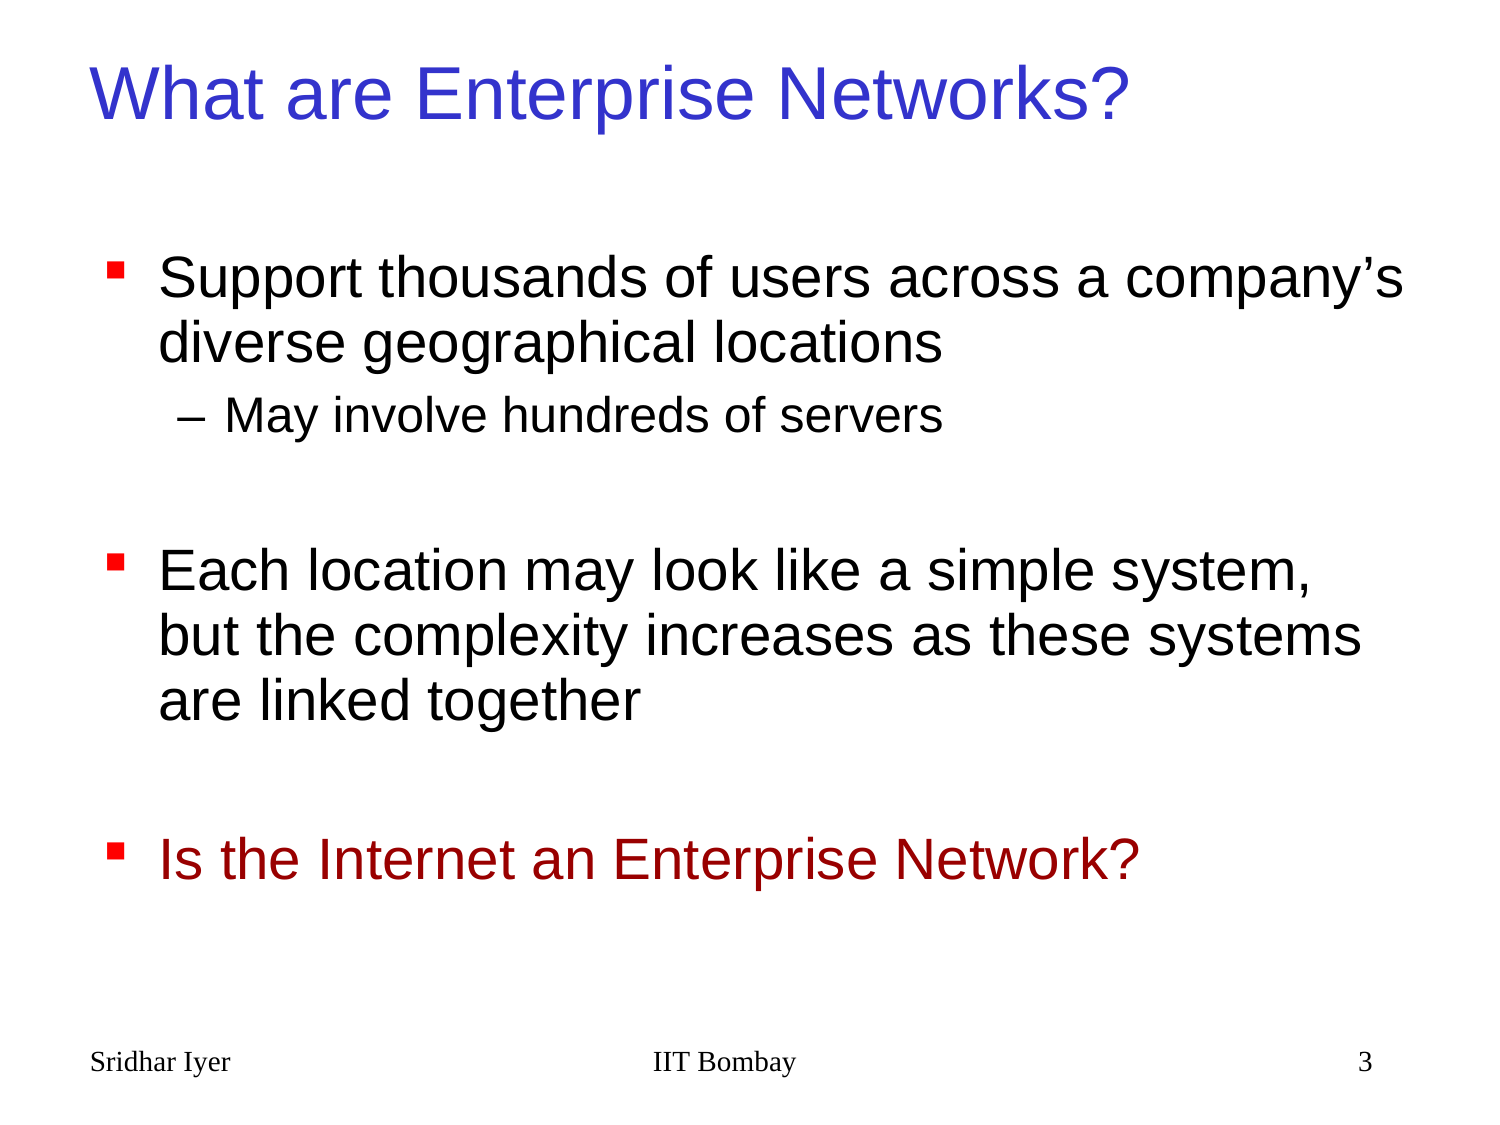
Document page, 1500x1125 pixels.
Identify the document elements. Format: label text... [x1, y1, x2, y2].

list Support thousands of users across a company’s diverse geographical locations May involve hundreds of servers Each location may look like a simple system, but the complexity increases as these systems are linked together Is the Internet an Enterprise Network? [87, 237, 1426, 1038]
title What are Enterprise Networks? [75, 0, 1351, 188]
